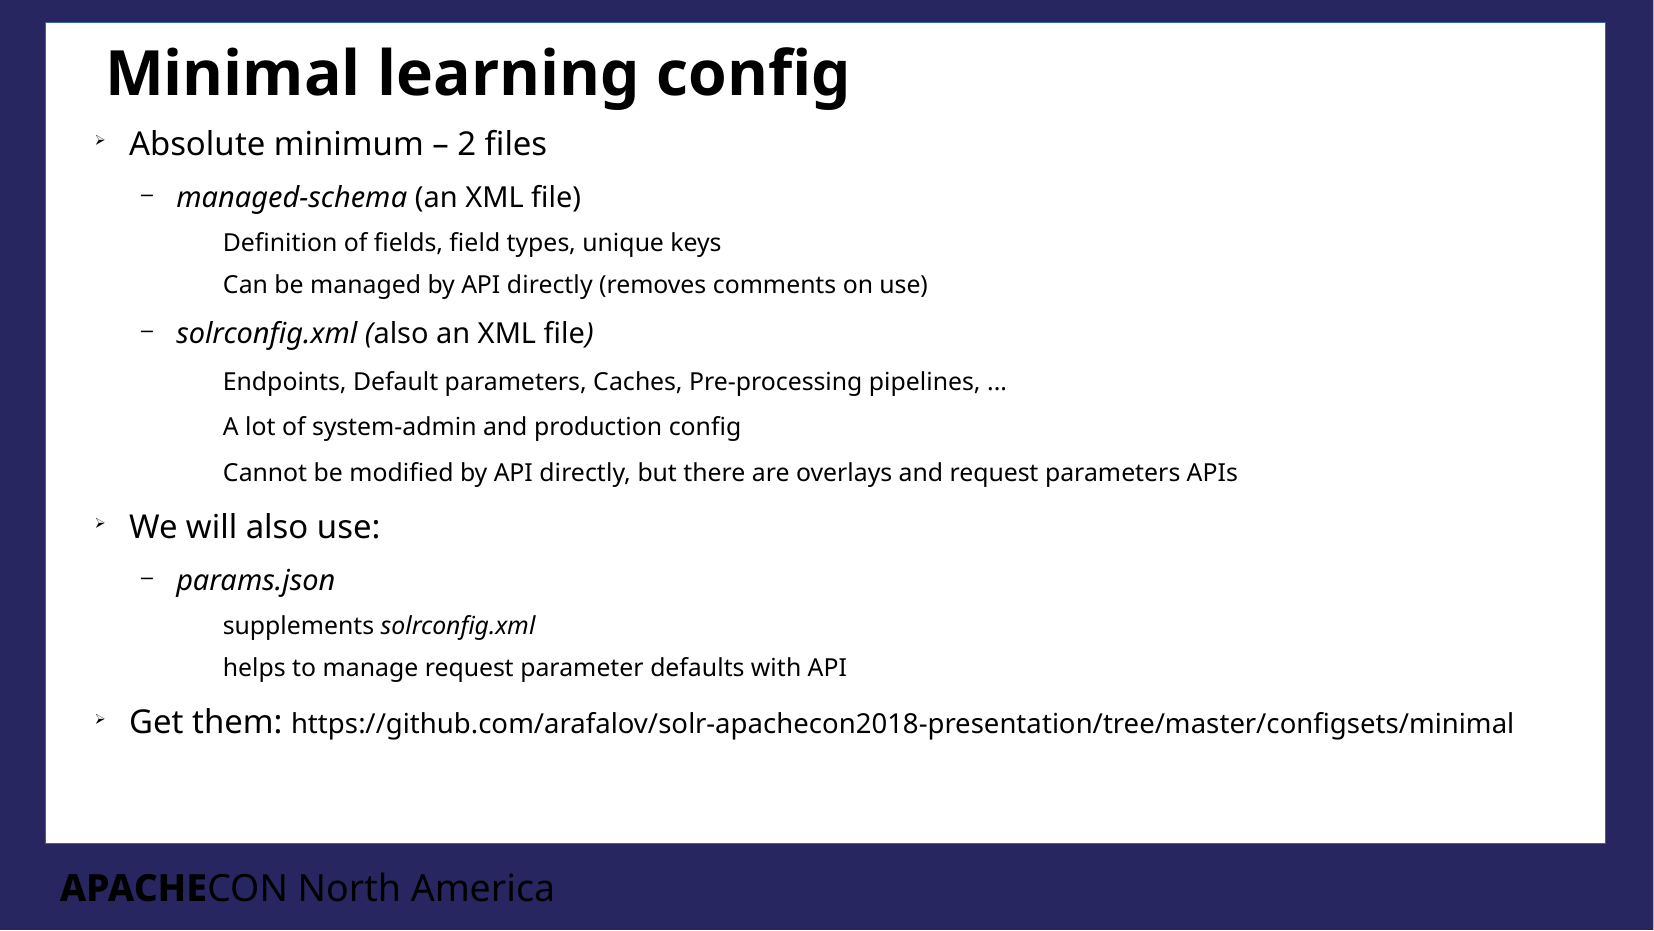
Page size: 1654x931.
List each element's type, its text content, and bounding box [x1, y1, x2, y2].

list Absolute minimum – 2 files managed-schema (an XML file) Definition of fields, field types, unique keys Can be managed by API directly (removes comments on use) solrconfig.xml (also an XML file) Endpoints, Default parameters, Caches, Pre-processing pipelines, ... A lot of system-admin and production config Cannot be modified by API directly, but there are overlays and request parameters APIs We will also use: params.json supplements solrconfig.xml helps to manage request parameter defaults with API Get them: https://github.com/arafalov/solr-apachecon2018-presentation/tree/master/configsets/minimal [82, 120, 1571, 757]
title Minimal learning config [105, 32, 1546, 110]
